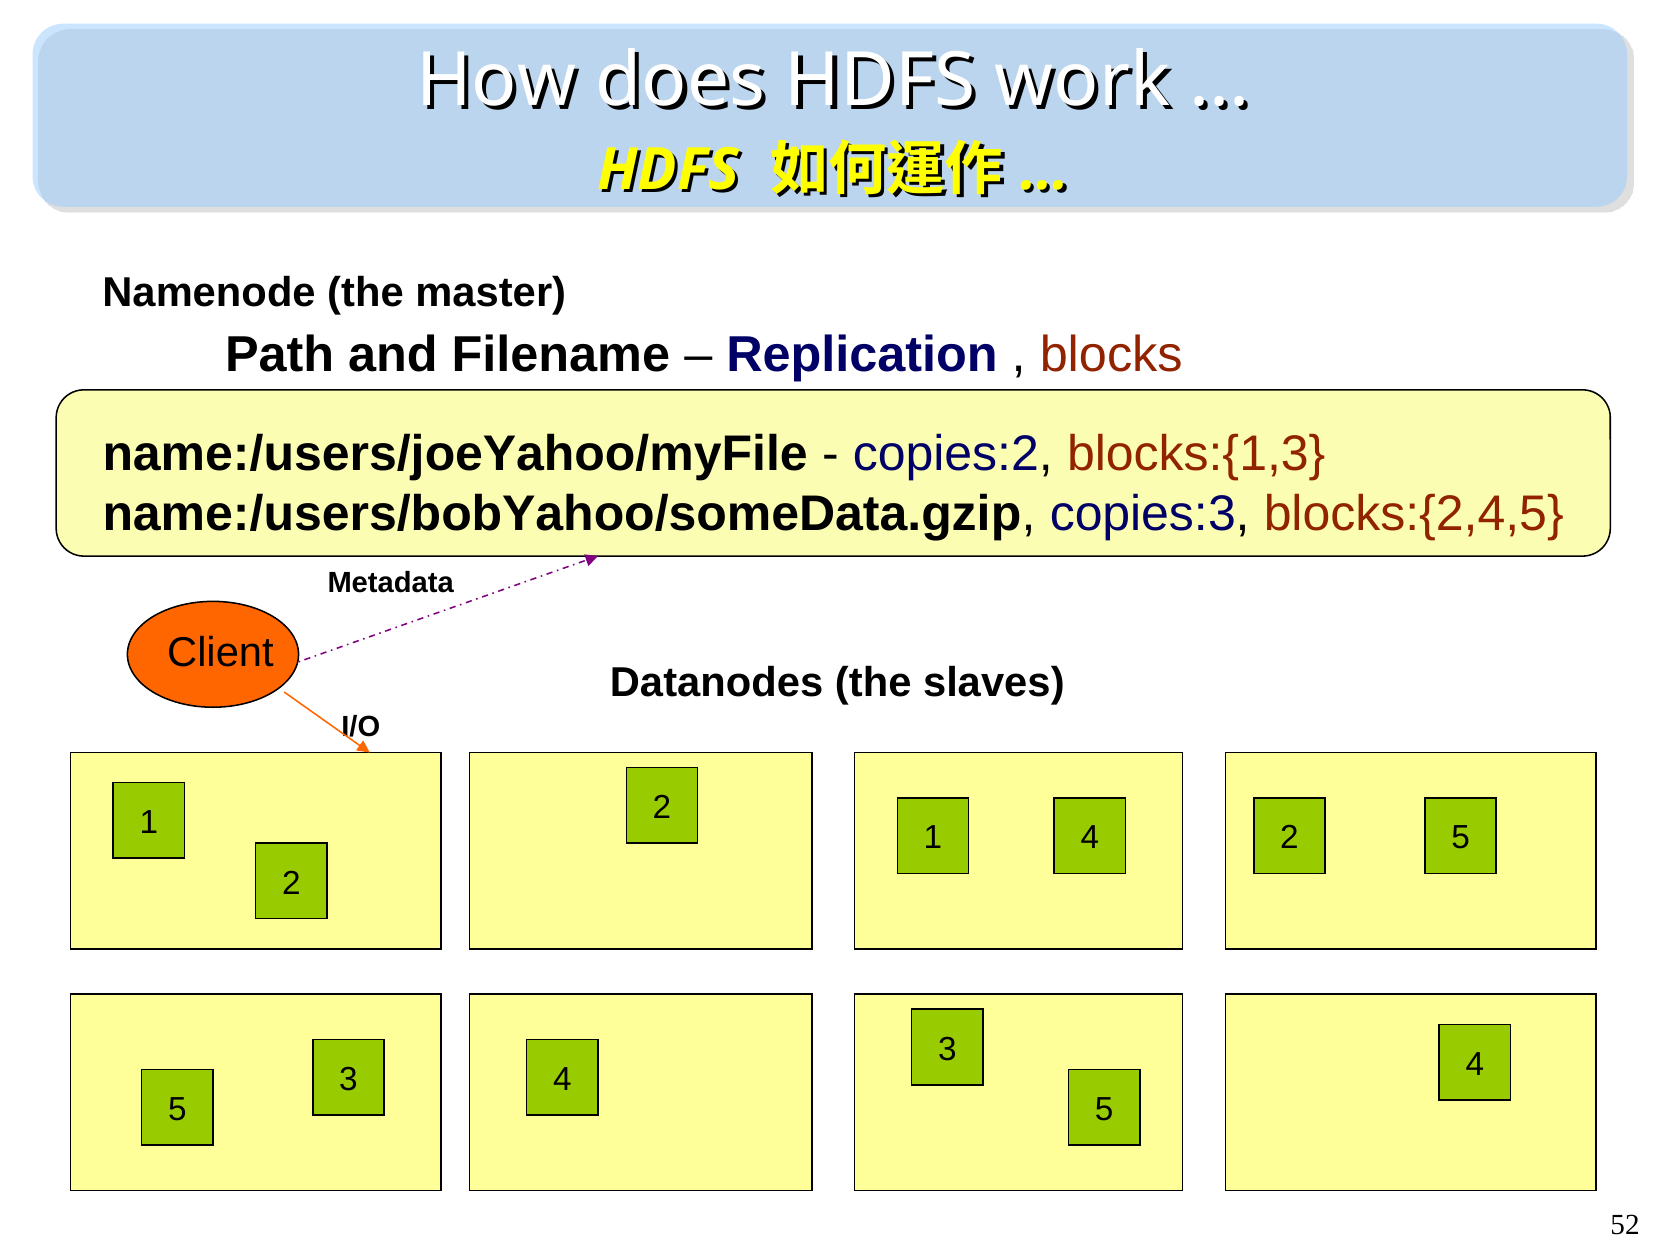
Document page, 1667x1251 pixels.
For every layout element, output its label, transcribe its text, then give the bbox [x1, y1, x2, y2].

text_box [70, 994, 442, 1191]
text_box 2 [1253, 797, 1326, 874]
text_box 5 [141, 1069, 214, 1146]
text_box Namenode (the master) [87, 257, 582, 323]
text_box [469, 752, 812, 949]
text_box name:/users/joeYahoo/myFile - copies:2, blocks:{1,3} name:/users/bobYahoo/someData.gzip, copies:3, blocks:{2,4,5} [56, 389, 1611, 557]
text_box 4 [526, 1039, 598, 1116]
text_box 2 [626, 767, 698, 844]
text_box [1225, 994, 1597, 1191]
text_box Metadata [312, 556, 513, 607]
text_box Datanodes (the slaves) [595, 646, 1081, 713]
text_box Path and Filename – Replication , blocks [210, 313, 1363, 390]
title How does HDFS work ... HDFS 如何運作... [124, 24, 1542, 210]
text_box 4 [1054, 797, 1126, 874]
text_box [70, 752, 442, 949]
text_box 1 [897, 797, 969, 874]
text_box 5 [1425, 797, 1497, 874]
text_box 5 [1068, 1069, 1140, 1146]
text_box [469, 994, 812, 1191]
text_box [854, 752, 1183, 949]
text_box 3 [911, 1009, 983, 1085]
text_box I/O [341, 617, 413, 743]
text_box 2 [255, 843, 328, 919]
text_box [32, 23, 1628, 207]
text_box 4 [1439, 1024, 1511, 1100]
text_box 1 [113, 782, 185, 859]
text_box 3 [312, 1039, 385, 1116]
text_box [854, 994, 1183, 1191]
text_box [1225, 752, 1597, 949]
text_box Client [127, 601, 299, 708]
text_box I/O [341, 734, 353, 743]
